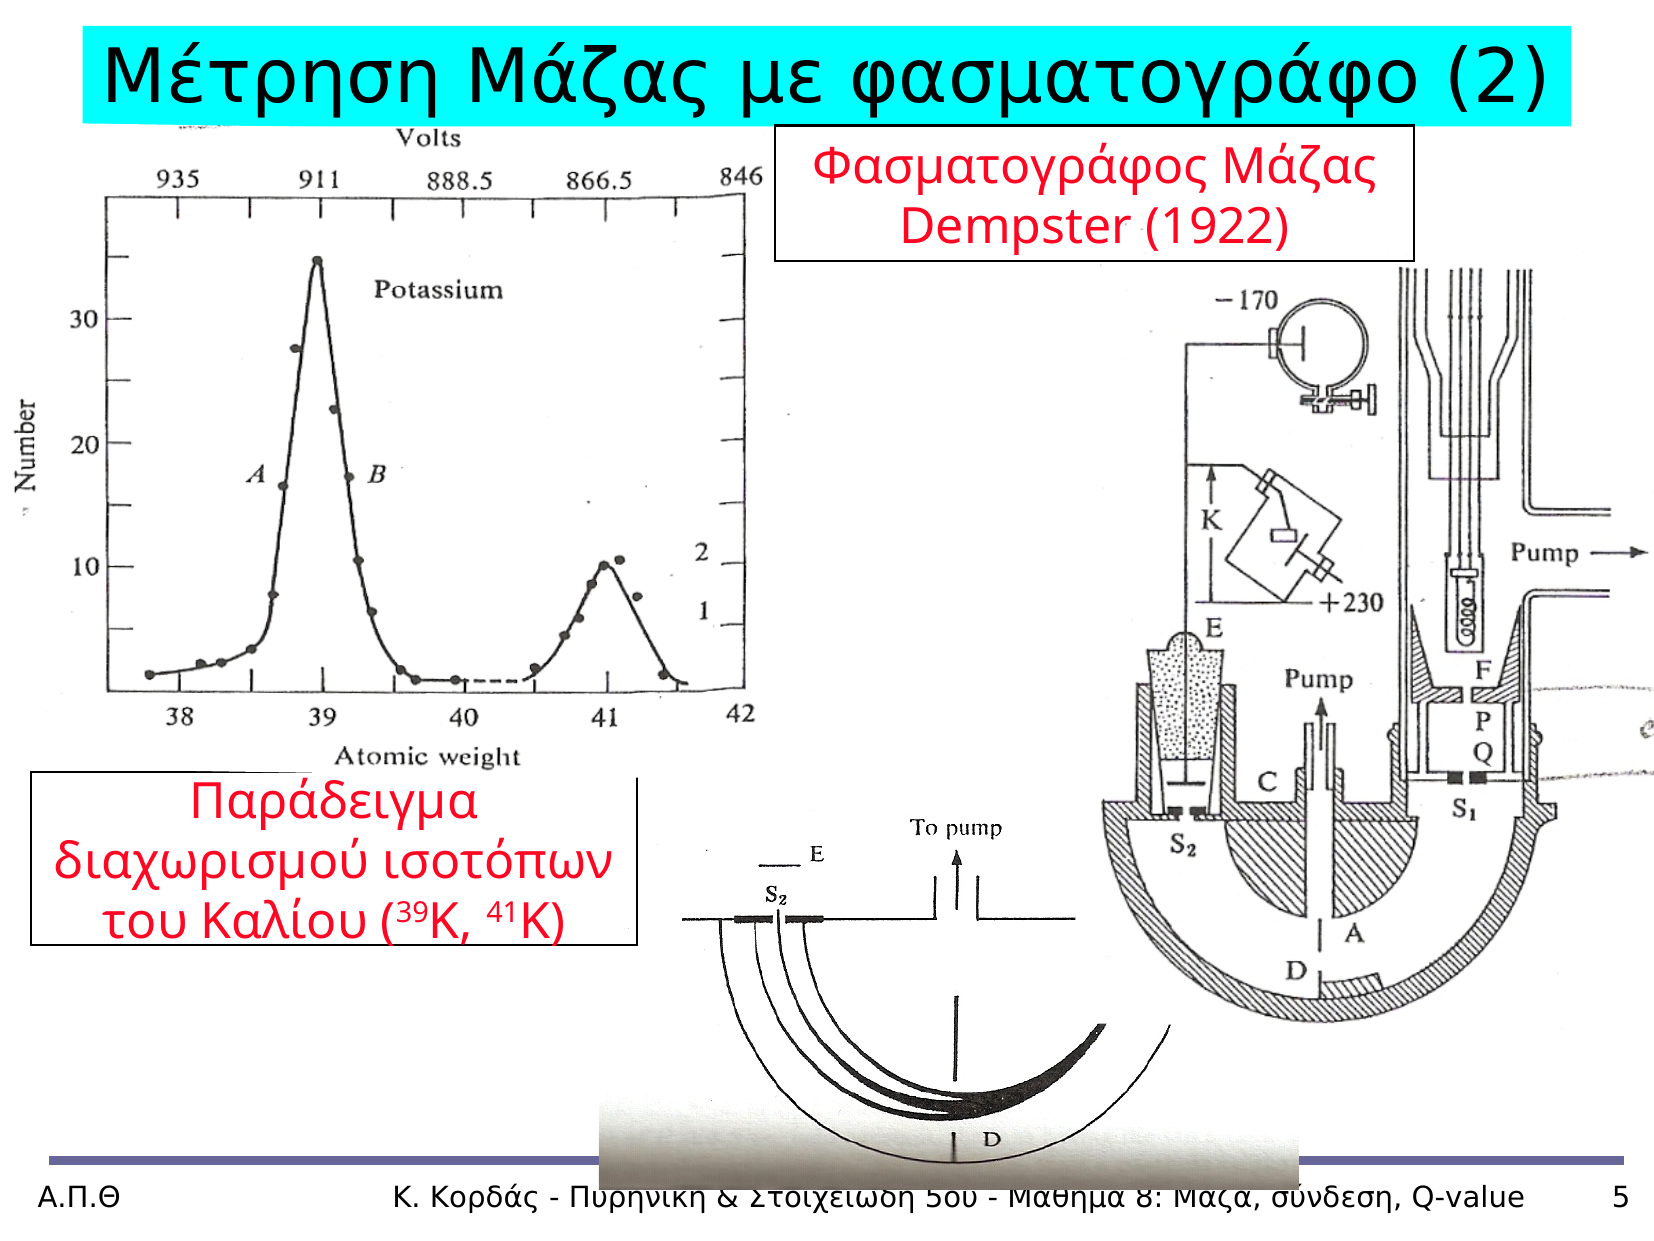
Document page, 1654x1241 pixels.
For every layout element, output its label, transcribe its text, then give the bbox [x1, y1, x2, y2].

title Μέτρηση Μάζας με φασματογράφο (2) [82, 25, 1571, 127]
picture [3, 122, 1654, 1190]
text_box Παράδειγμα διαχωρισμού ισοτόπων του Καλίου (39Κ, 41Κ) [30, 772, 638, 946]
text_box Φασματογράφος Μάζας Dempster (1922) [774, 125, 1415, 261]
